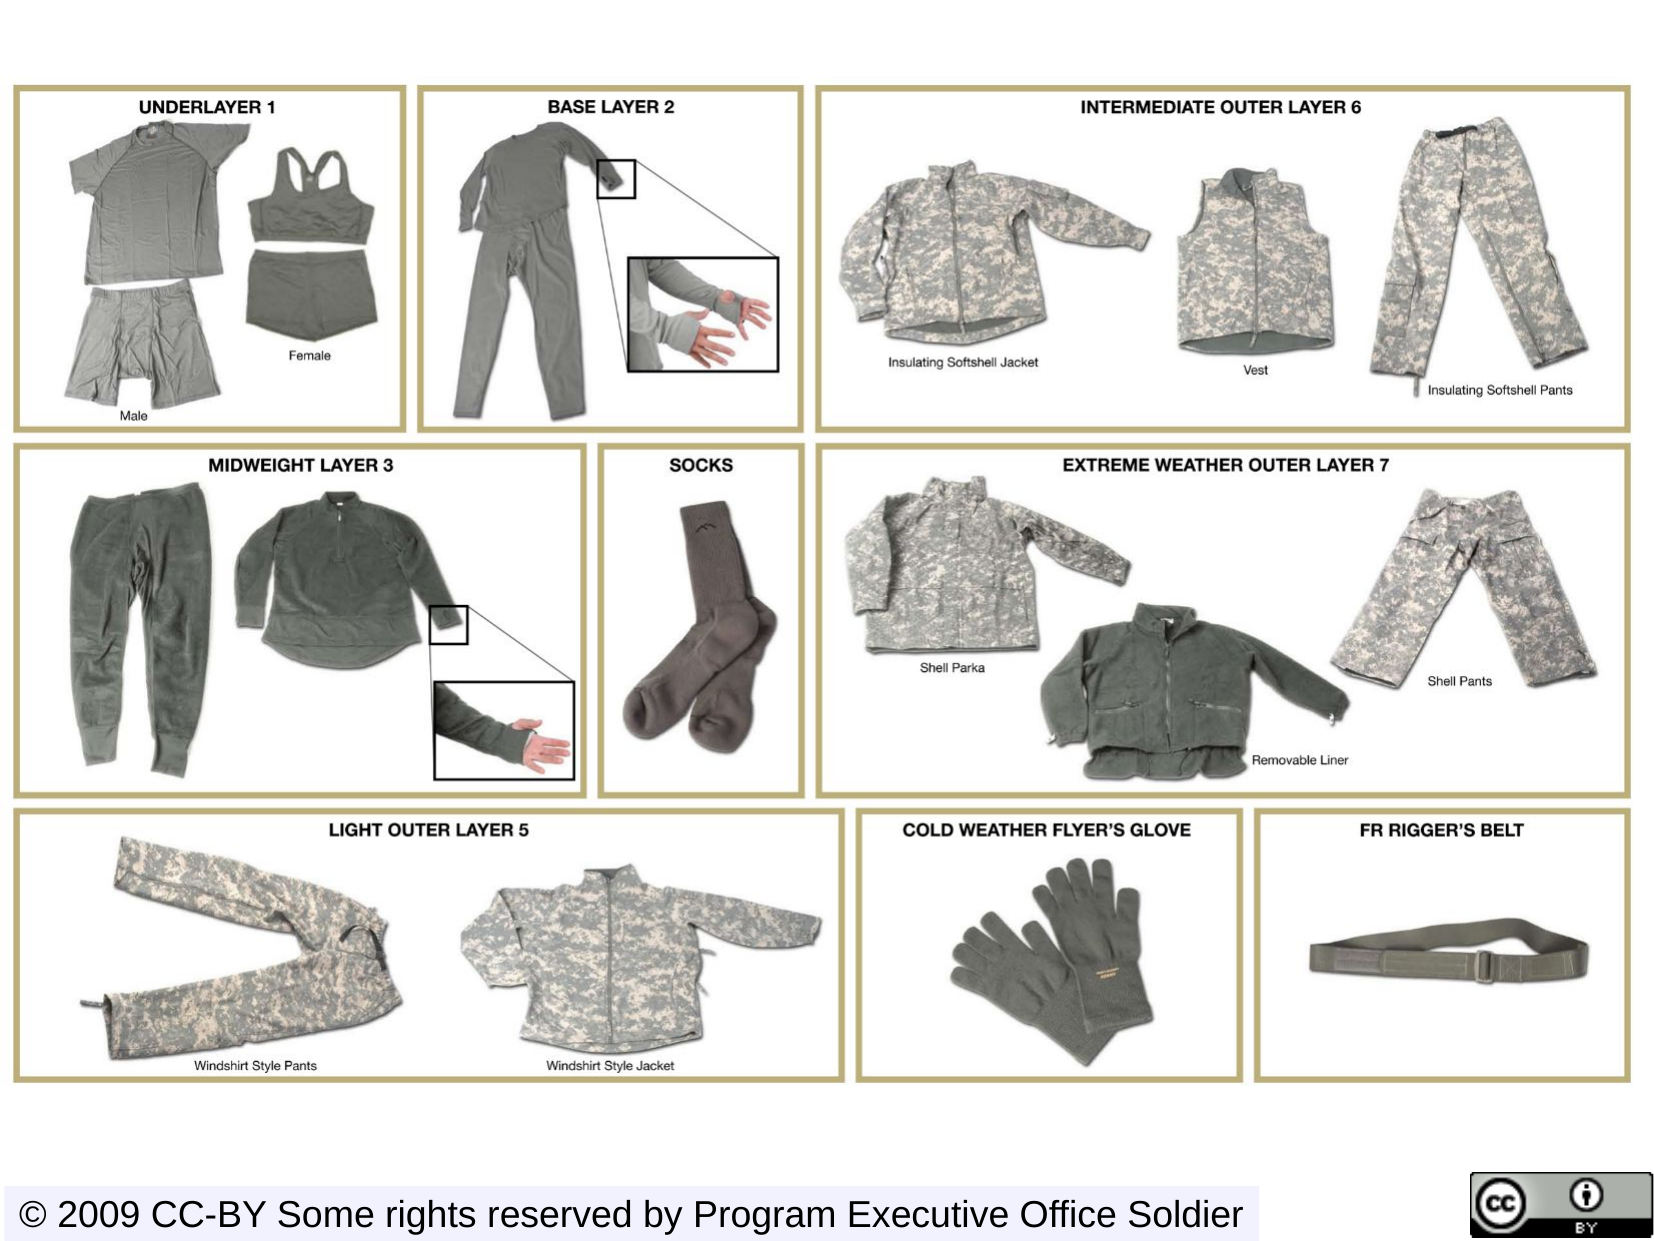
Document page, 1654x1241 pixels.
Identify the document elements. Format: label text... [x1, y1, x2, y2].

picture [0, 76, 1654, 1106]
text_box © 2009 CC-BY Some rights reserved by Program Executive Office Soldier [4, 1186, 1260, 1241]
picture [1470, 1172, 1654, 1238]
